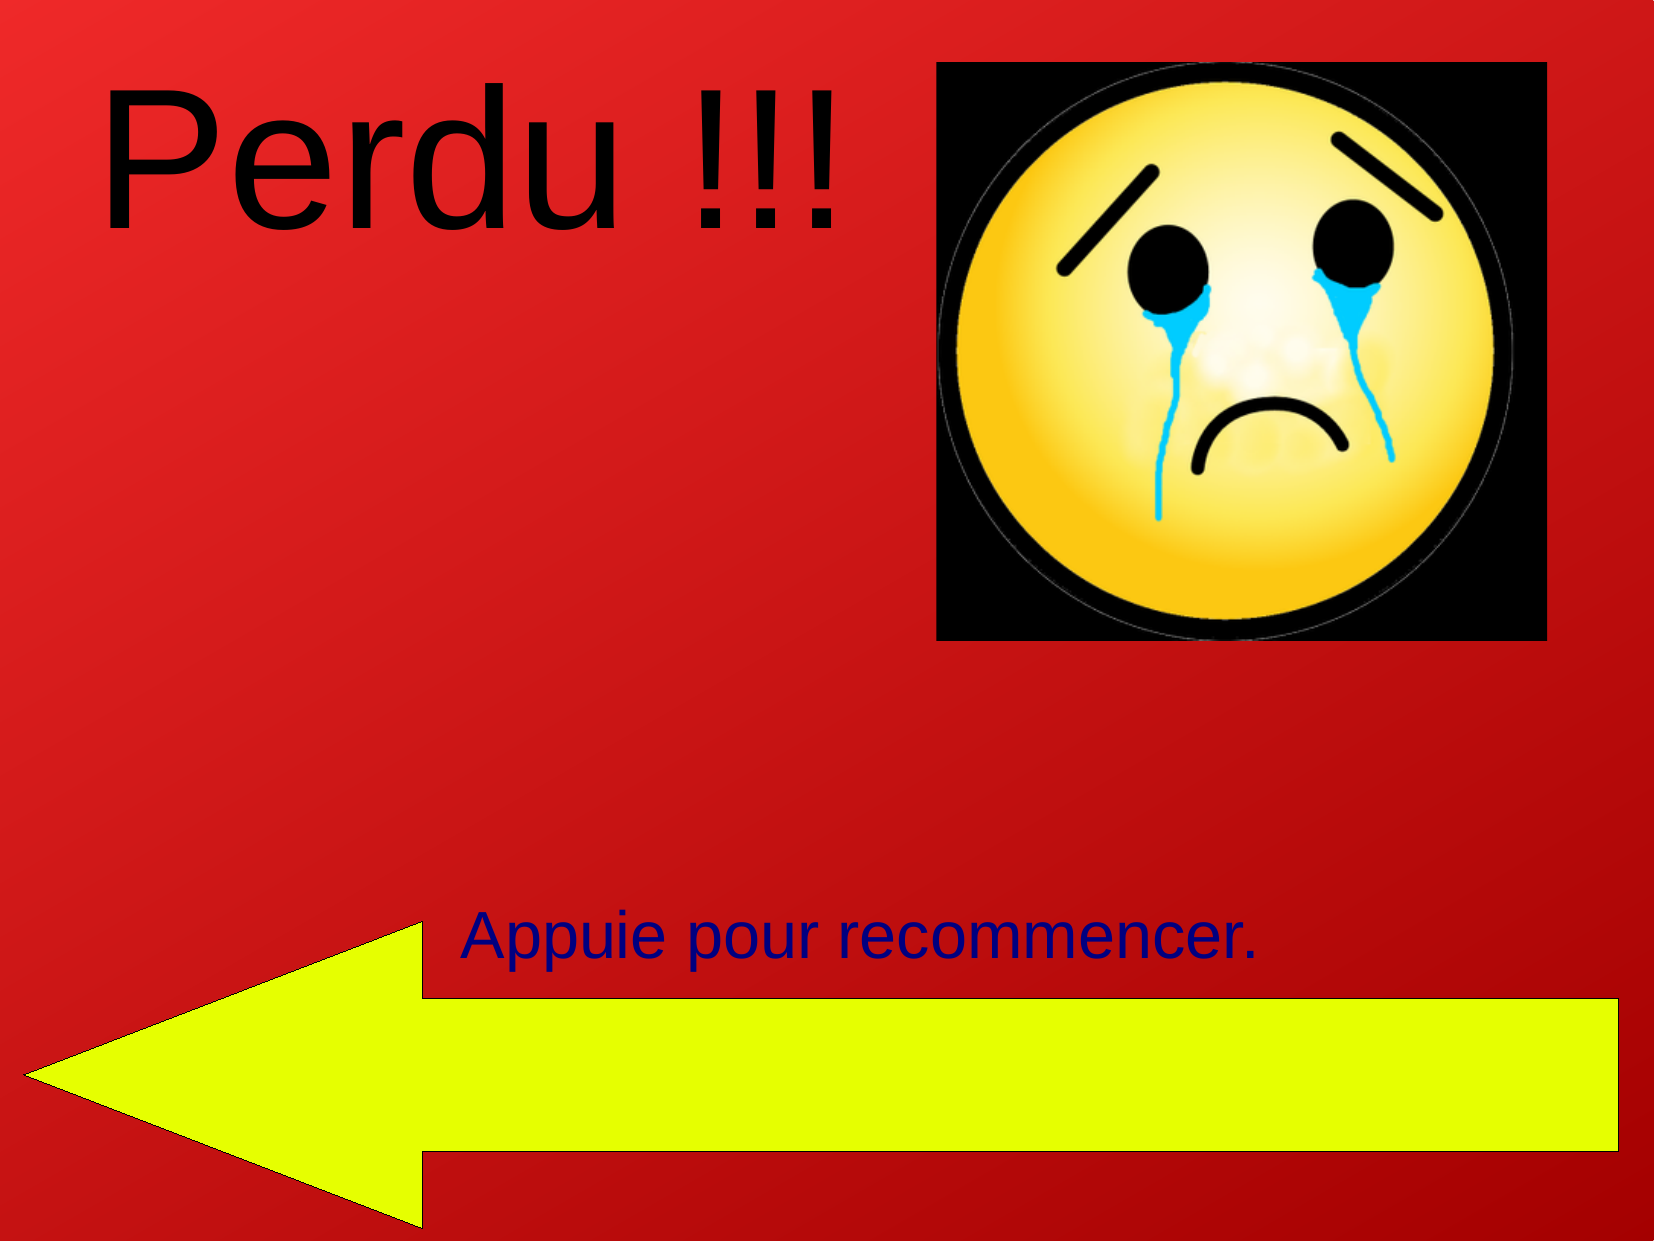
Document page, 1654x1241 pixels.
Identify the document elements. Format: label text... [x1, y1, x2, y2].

picture [936, 62, 1548, 641]
title Perdu !!! [0, 47, 1217, 271]
list Appuie pour recommencer. [389, 897, 1654, 1241]
text_box [23, 921, 1619, 1229]
